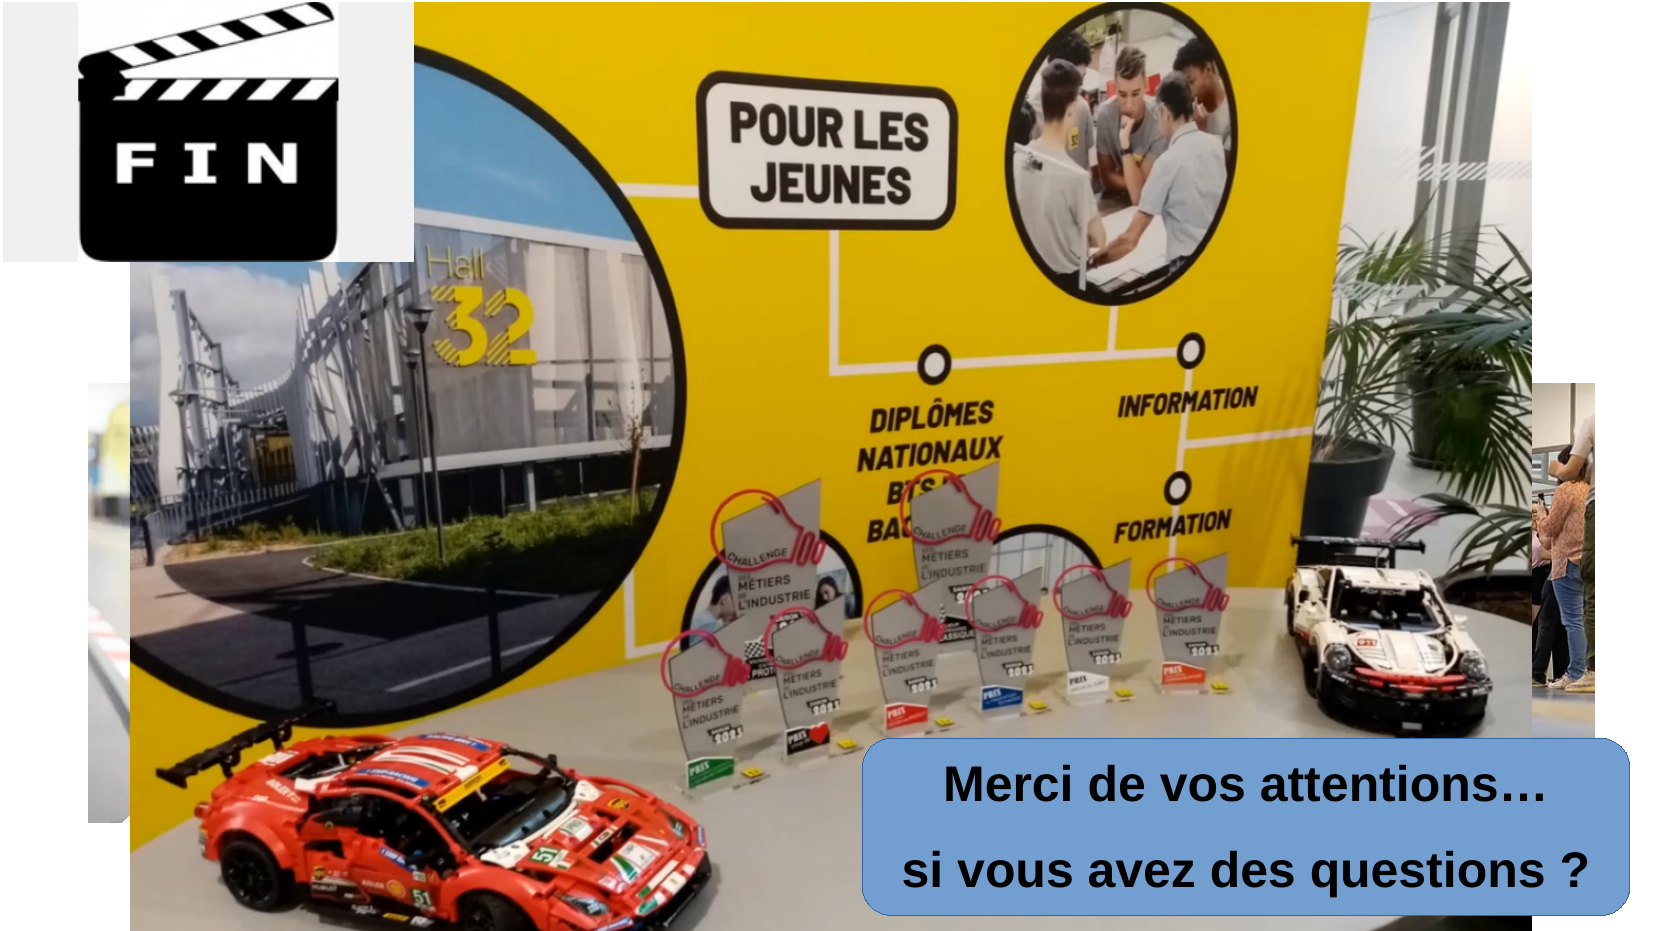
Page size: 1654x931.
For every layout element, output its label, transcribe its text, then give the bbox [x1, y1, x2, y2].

picture [3, 2, 1595, 931]
text_box Merci de vos attentions… si vous avez des questions ? [862, 738, 1630, 916]
